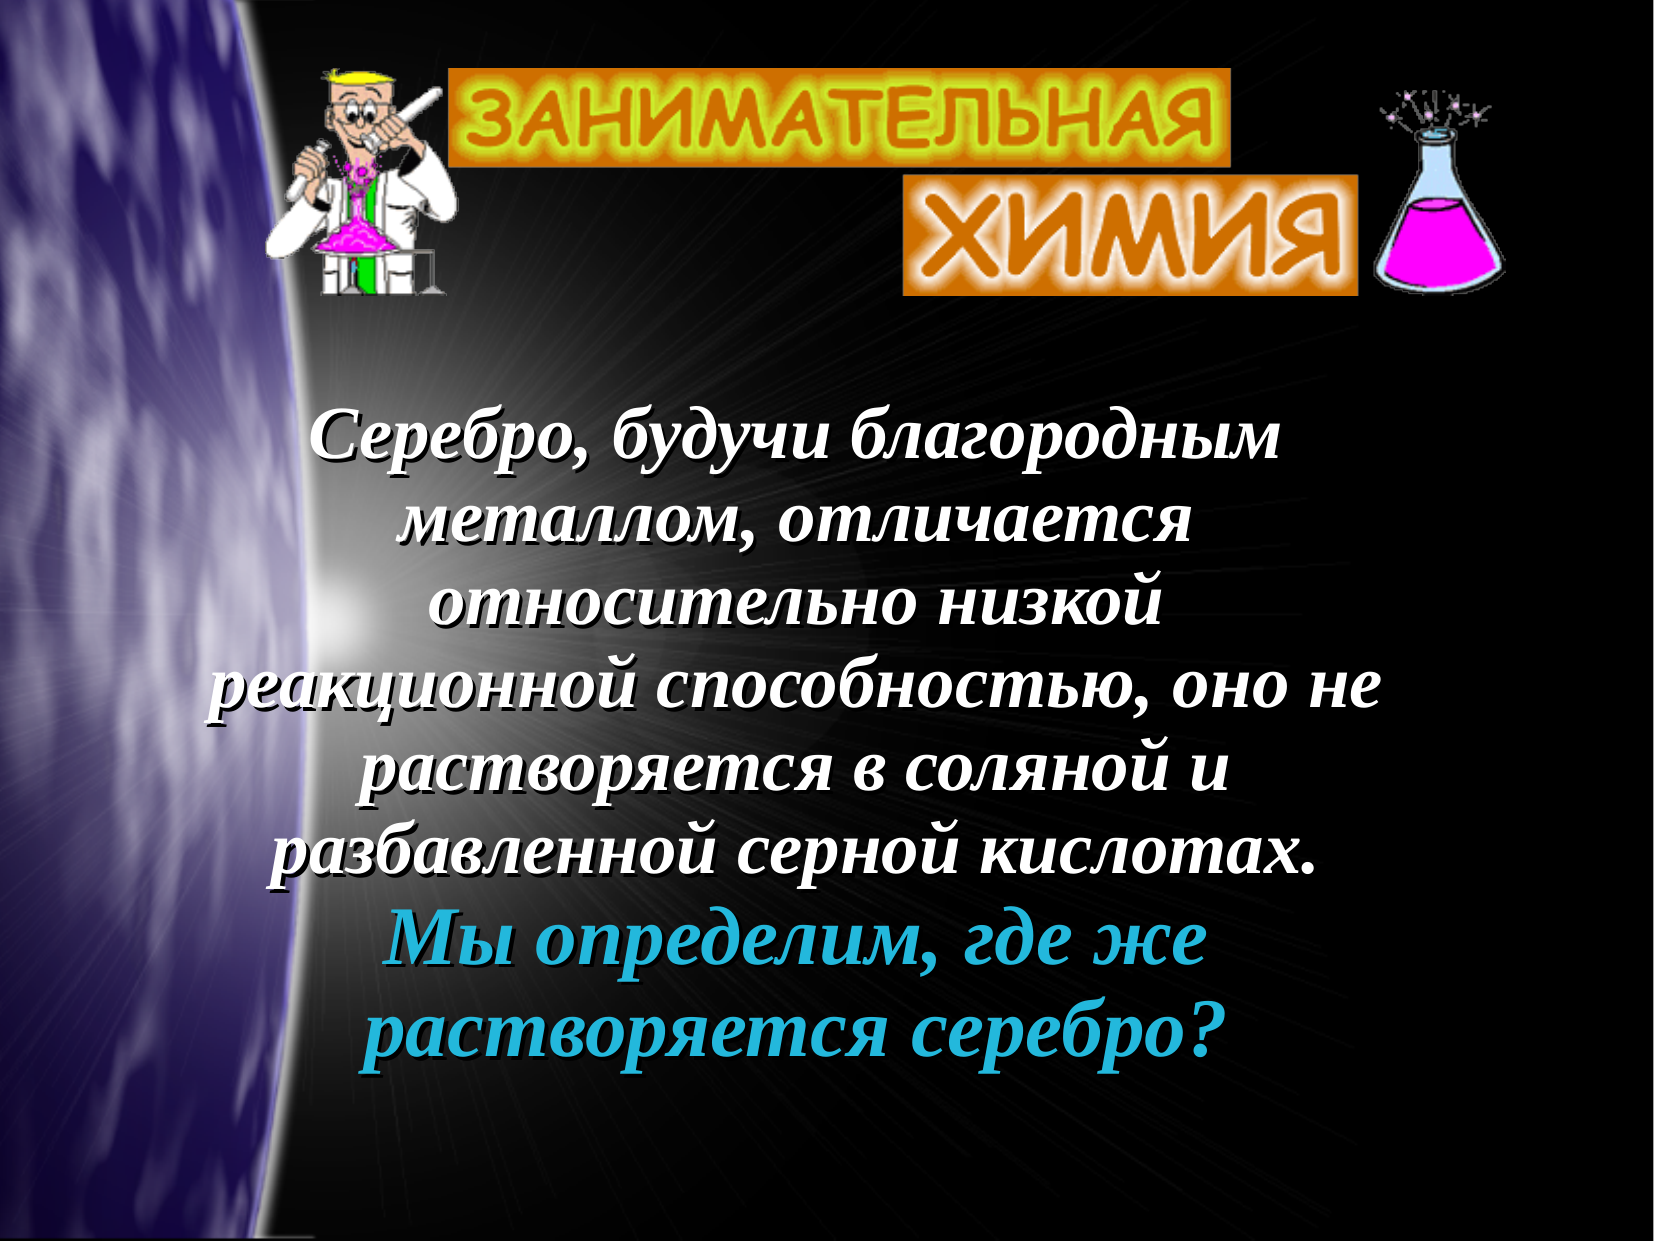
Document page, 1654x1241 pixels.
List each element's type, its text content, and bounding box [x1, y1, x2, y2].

list Серебро, будучи благородным металлом, отличается относительно низкой реакционной способностью, оно не растворяется в соляной и разбавленной серной кислотах. Мы определим, где же растворяется серебро? [206, 392, 1387, 1211]
picture [0, 0, 1654, 1241]
